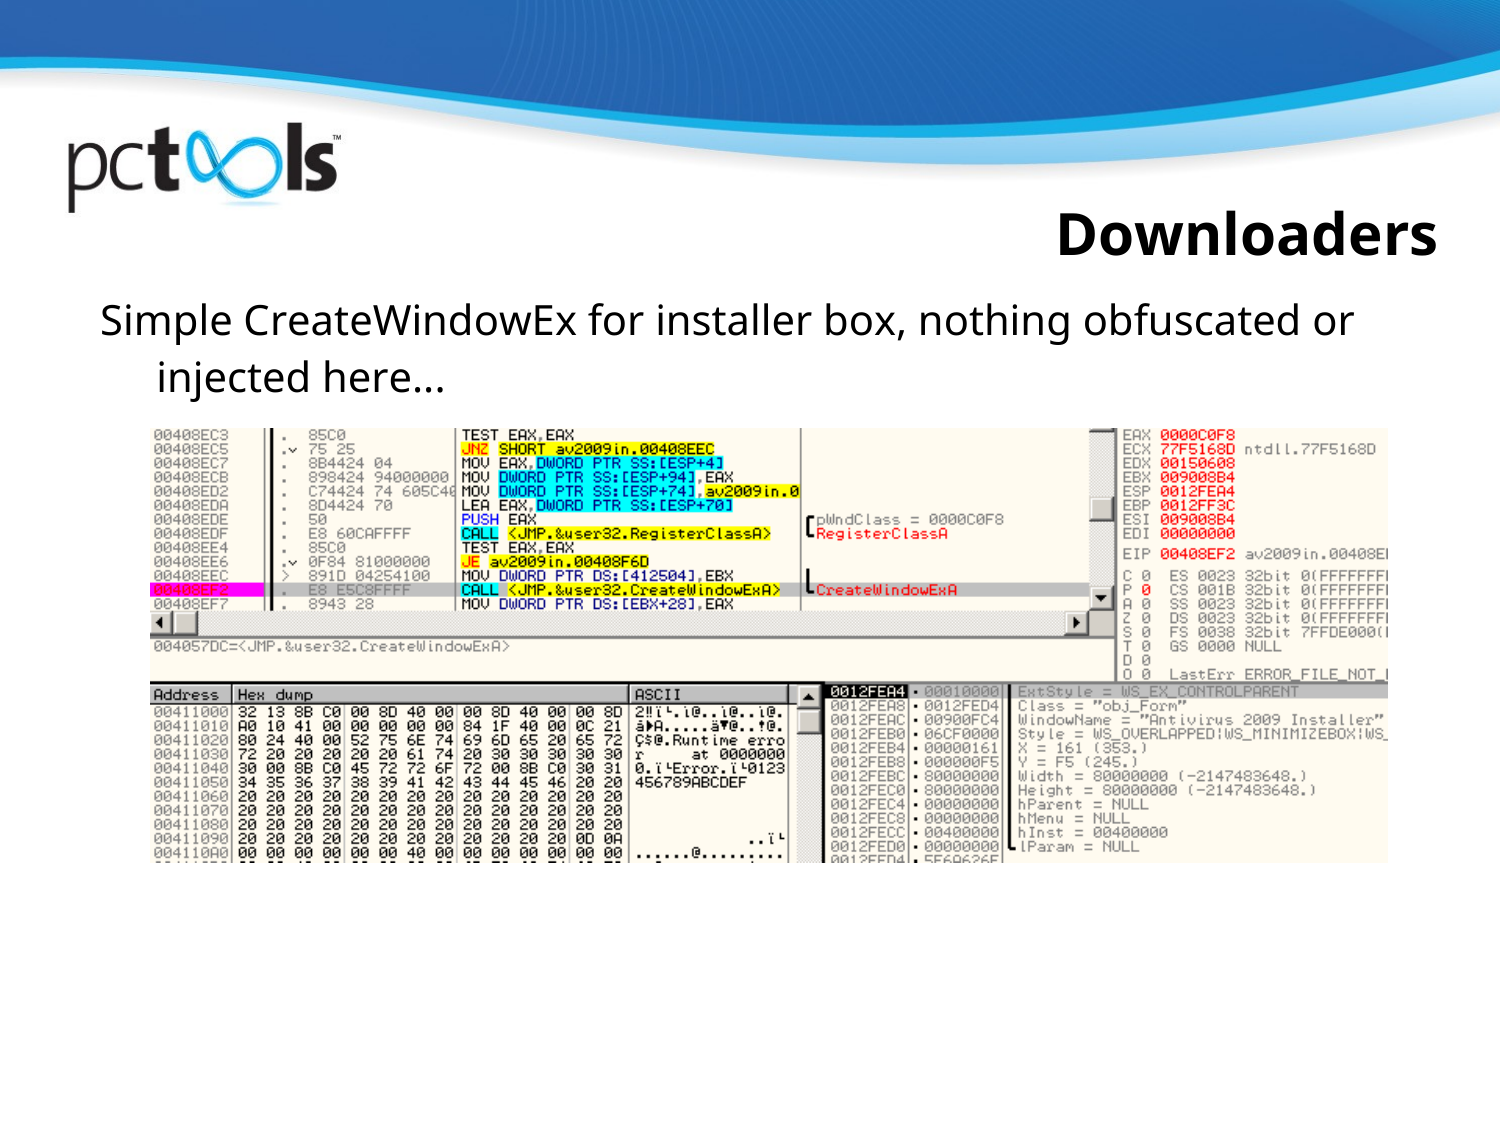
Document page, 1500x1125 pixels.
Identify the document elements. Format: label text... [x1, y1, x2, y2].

picture [150, 428, 1388, 863]
list Simple CreateWindowEx for installer box, nothing obfuscated or injected here... [100, 290, 1451, 1019]
picture [194, 138, 207, 146]
title Downloaders [88, 146, 1439, 319]
picture [0, 0, 1500, 222]
